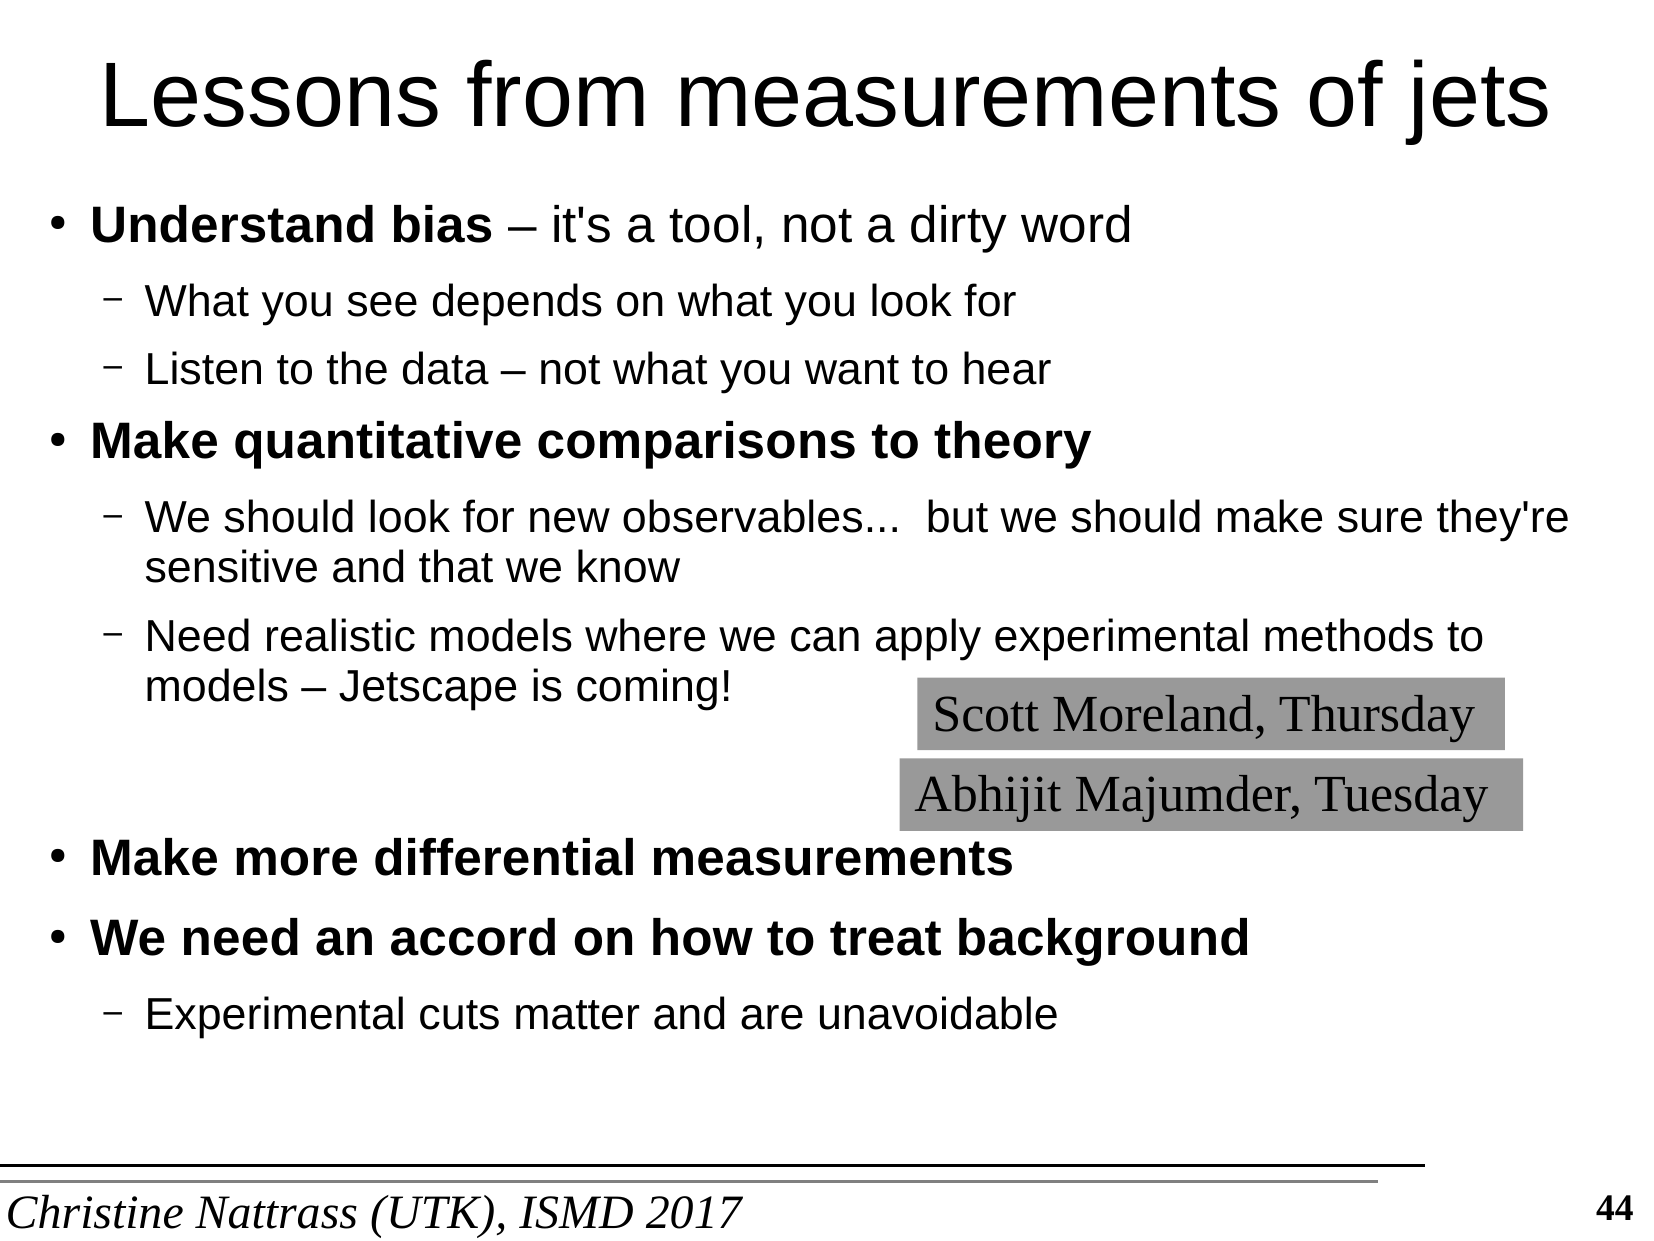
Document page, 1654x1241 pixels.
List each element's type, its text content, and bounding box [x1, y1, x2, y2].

list Understand bias – it's a tool, not a dirty word What you see depends on what you look for Listen to the data – not what you want to hear Make quantitative comparisons to theory We should look for new observables... but we should make sure they're sensitive and that we know Need realistic models where we can apply experimental methods to models – Jetscape is coming! Make more differential measurements We need an accord on how to treat background Experimental cuts matter and are unavoidable [35, 195, 1622, 1042]
text_box Abhijit Majumder, Tuesday [899, 758, 1524, 831]
text_box Scott Moreland, Thursday [917, 677, 1505, 751]
title Lessons from measurements of jets [82, 43, 1571, 146]
